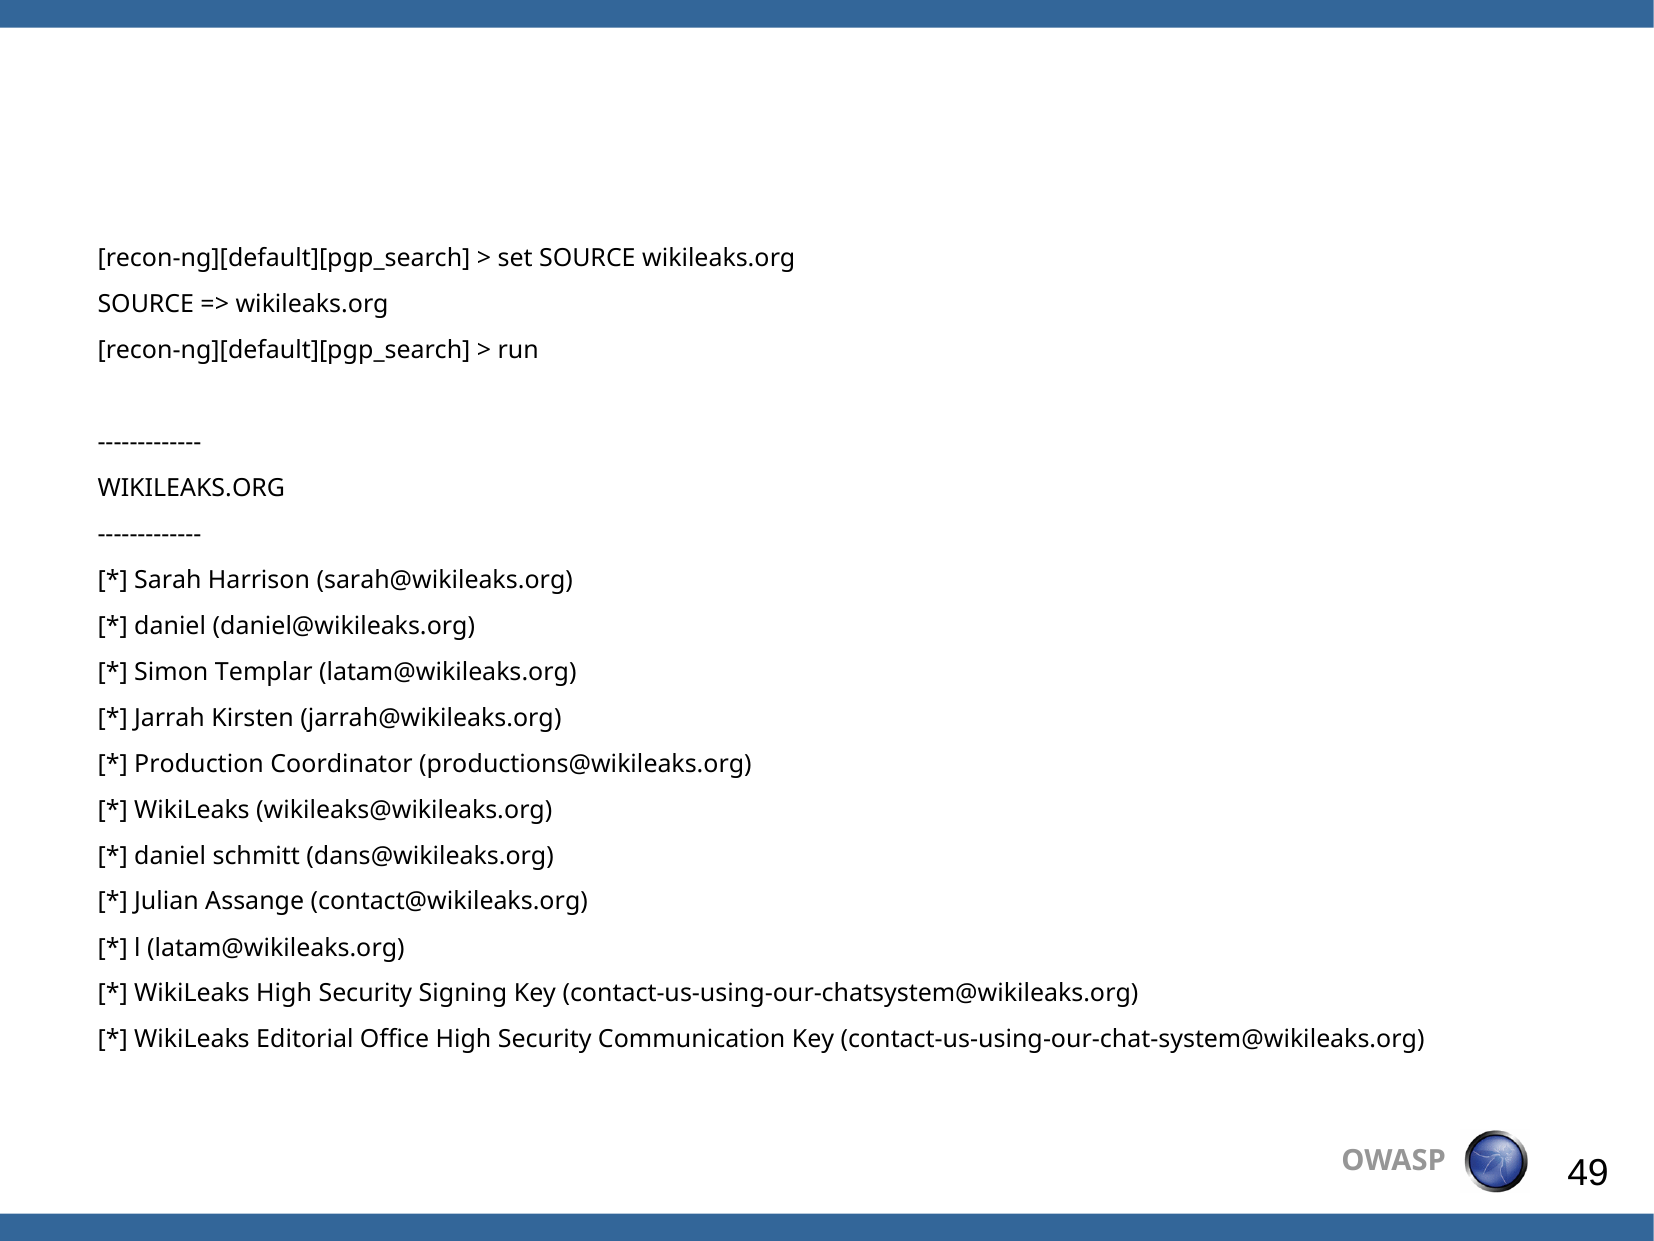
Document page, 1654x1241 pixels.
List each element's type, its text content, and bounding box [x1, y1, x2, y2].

picture [1460, 1129, 1530, 1193]
list [recon-ng][default][pgp_search] > set SOURCE wikileaks.org SOURCE => wikileaks.org [recon-ng][default][pgp_search] > run ------------- WIKILEAKS.ORG ------------- [*] Sarah Harrison (sarah@wikileaks.org) [*] daniel (daniel@wikileaks.org) [*] Simon Templar (latam@wikileaks.org) [*] Jarrah Kirsten (jarrah@wikileaks.org) [*] Production Coordinator (productions@wikileaks.org) [*] WikiLeaks (wikileaks@wikileaks.org) [*] daniel schmitt (dans@wikileaks.org) [*] Julian Assange (contact@wikileaks.org) [*] l (latam@wikileaks.org) [*] WikiLeaks High Security Signing Key (contact-us-using-our-chatsystem@wikileaks.org) [*] WikiLeaks Editorial Office High Security Communication Key (contact-us-using-our-chat-system@wikileaks.org) [82, 234, 1571, 1108]
